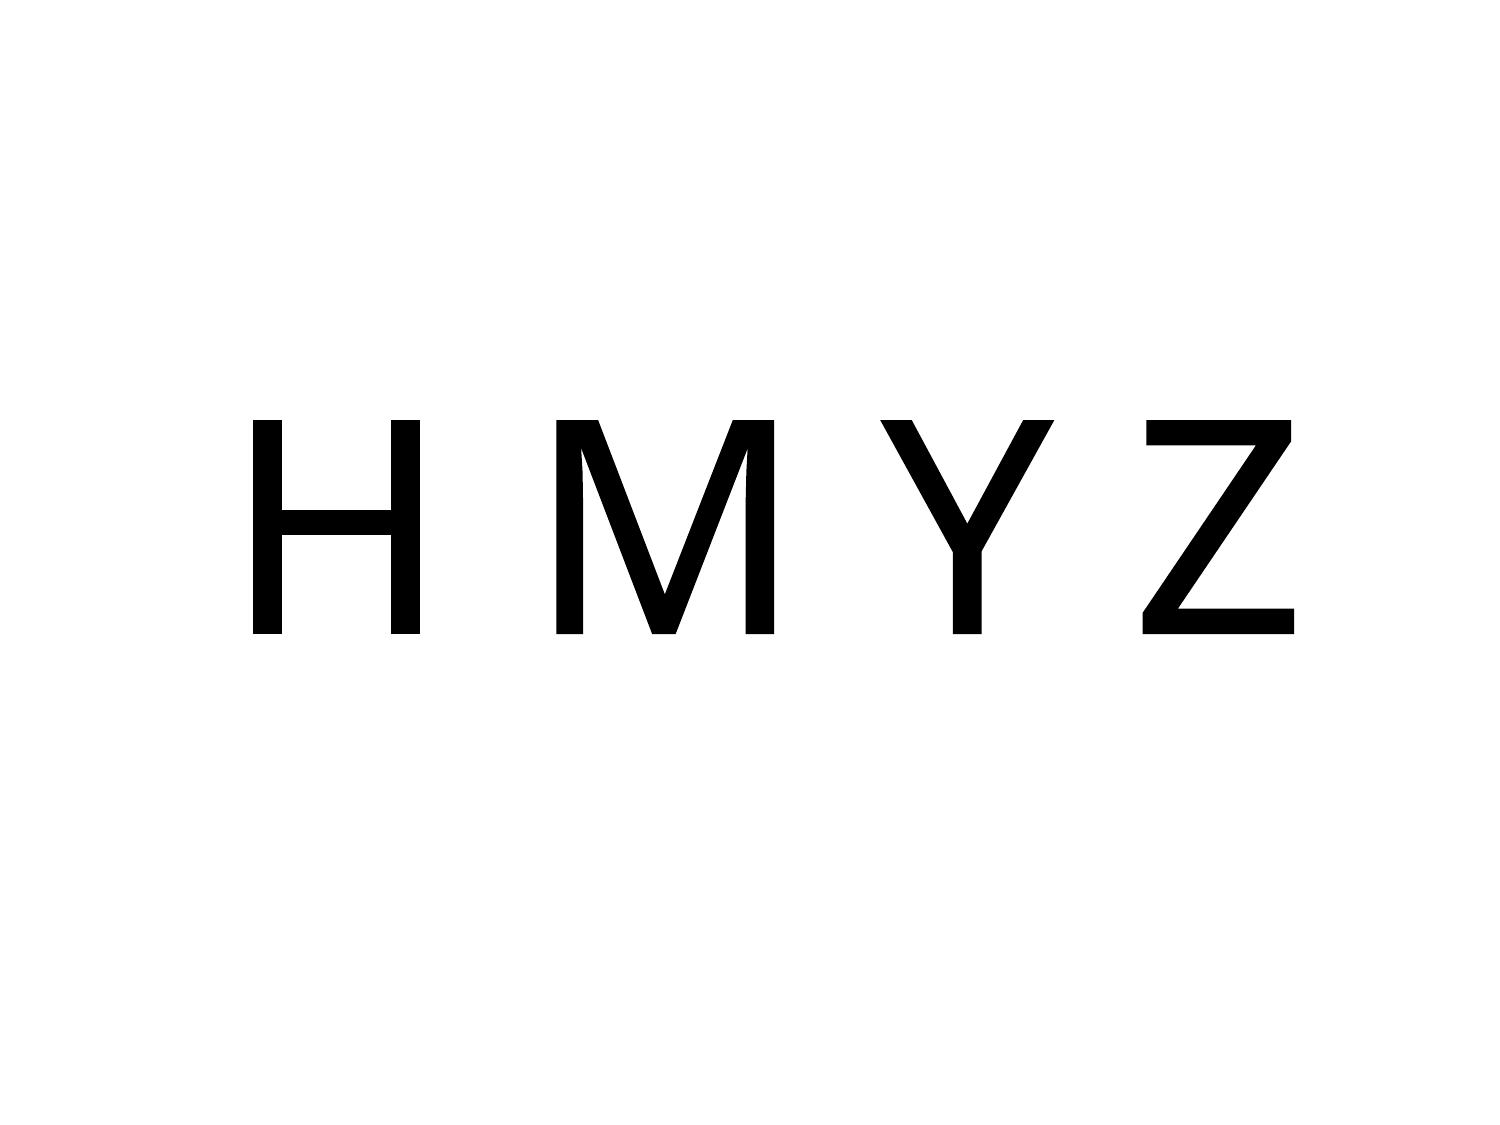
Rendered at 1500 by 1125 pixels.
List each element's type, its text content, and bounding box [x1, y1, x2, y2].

text_box H M Y Z [253, 420, 420, 634]
text_box H M Y Z [881, 420, 1054, 634]
text_box H M Y Z [557, 420, 774, 634]
text_box H M Y Z [1143, 420, 1294, 634]
